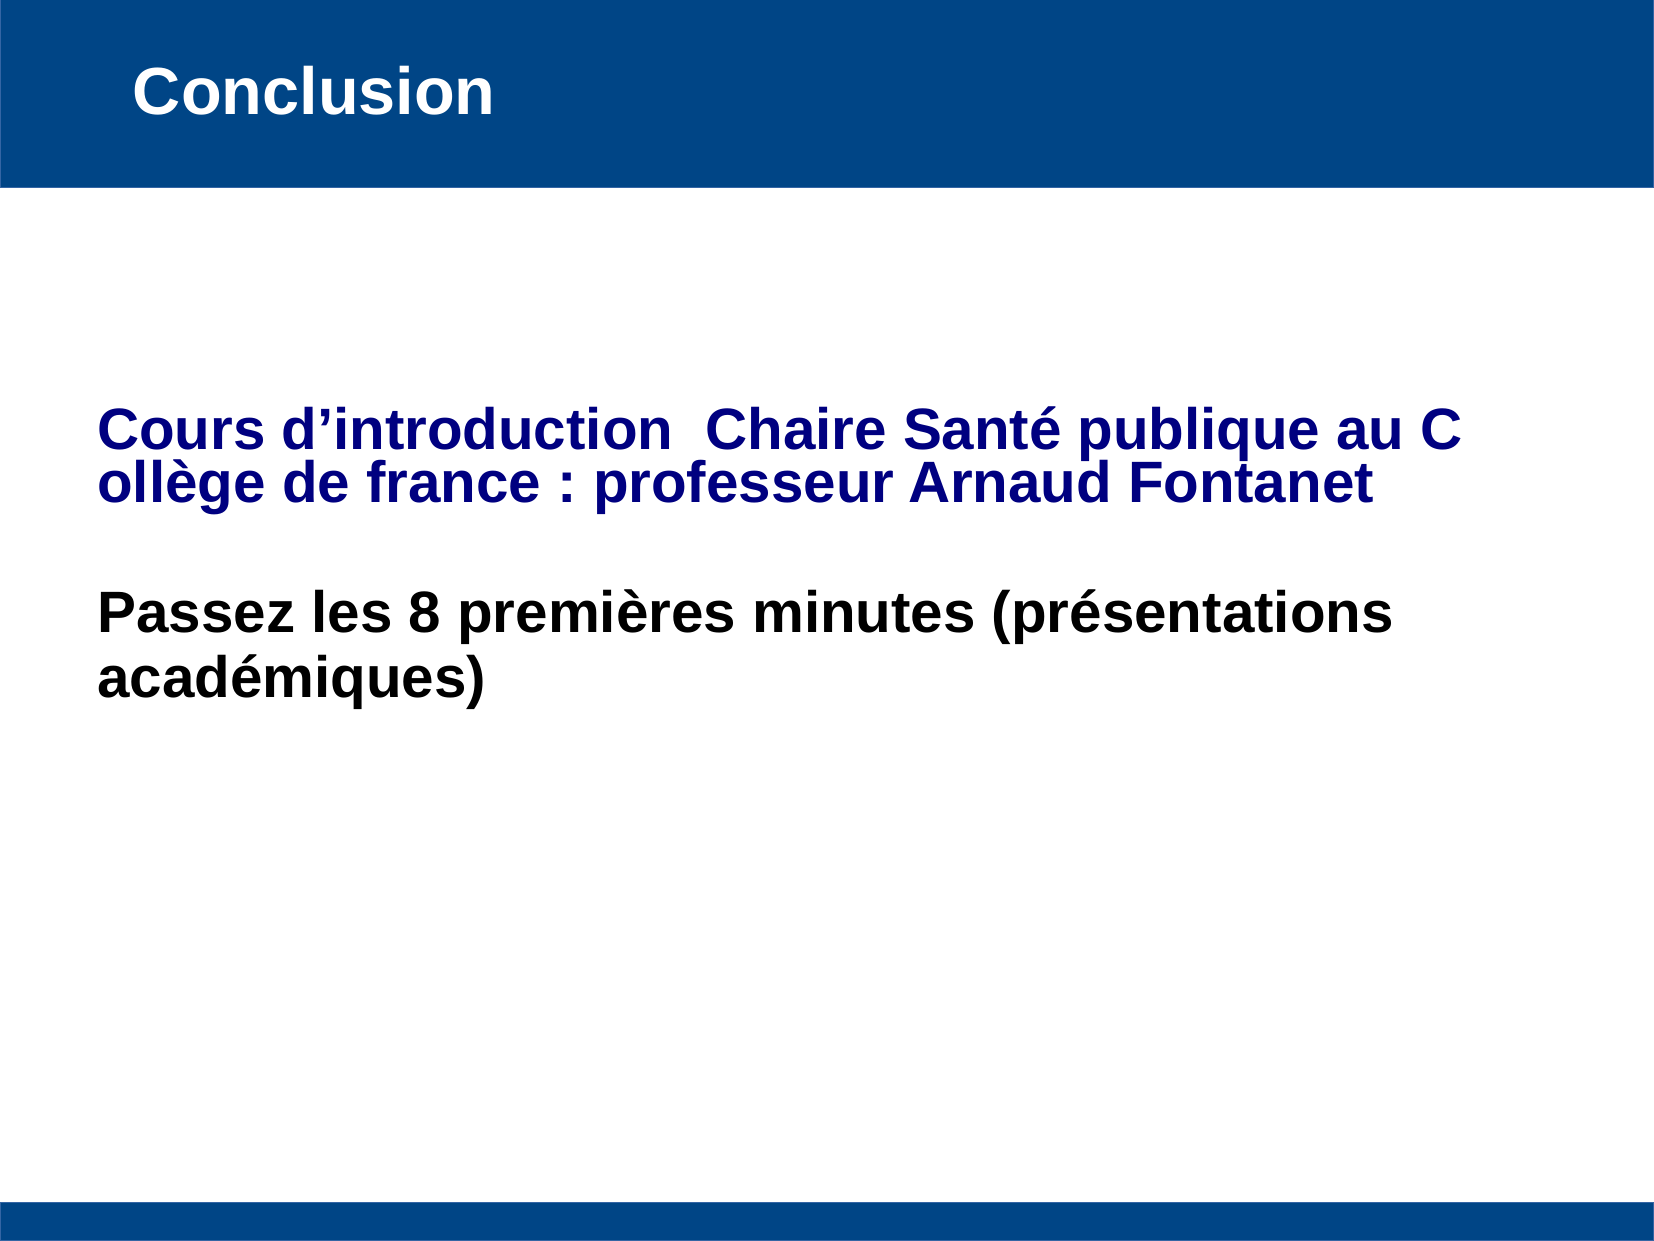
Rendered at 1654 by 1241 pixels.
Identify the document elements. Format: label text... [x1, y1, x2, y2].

text_box Conclusion [118, 47, 1418, 137]
text_box Cours d’introduction Chaire Santé publique au Collège de france : professeur Arnaud Fontanet Passez les 8 premières minutes (présentations académiques) [82, 389, 1512, 860]
